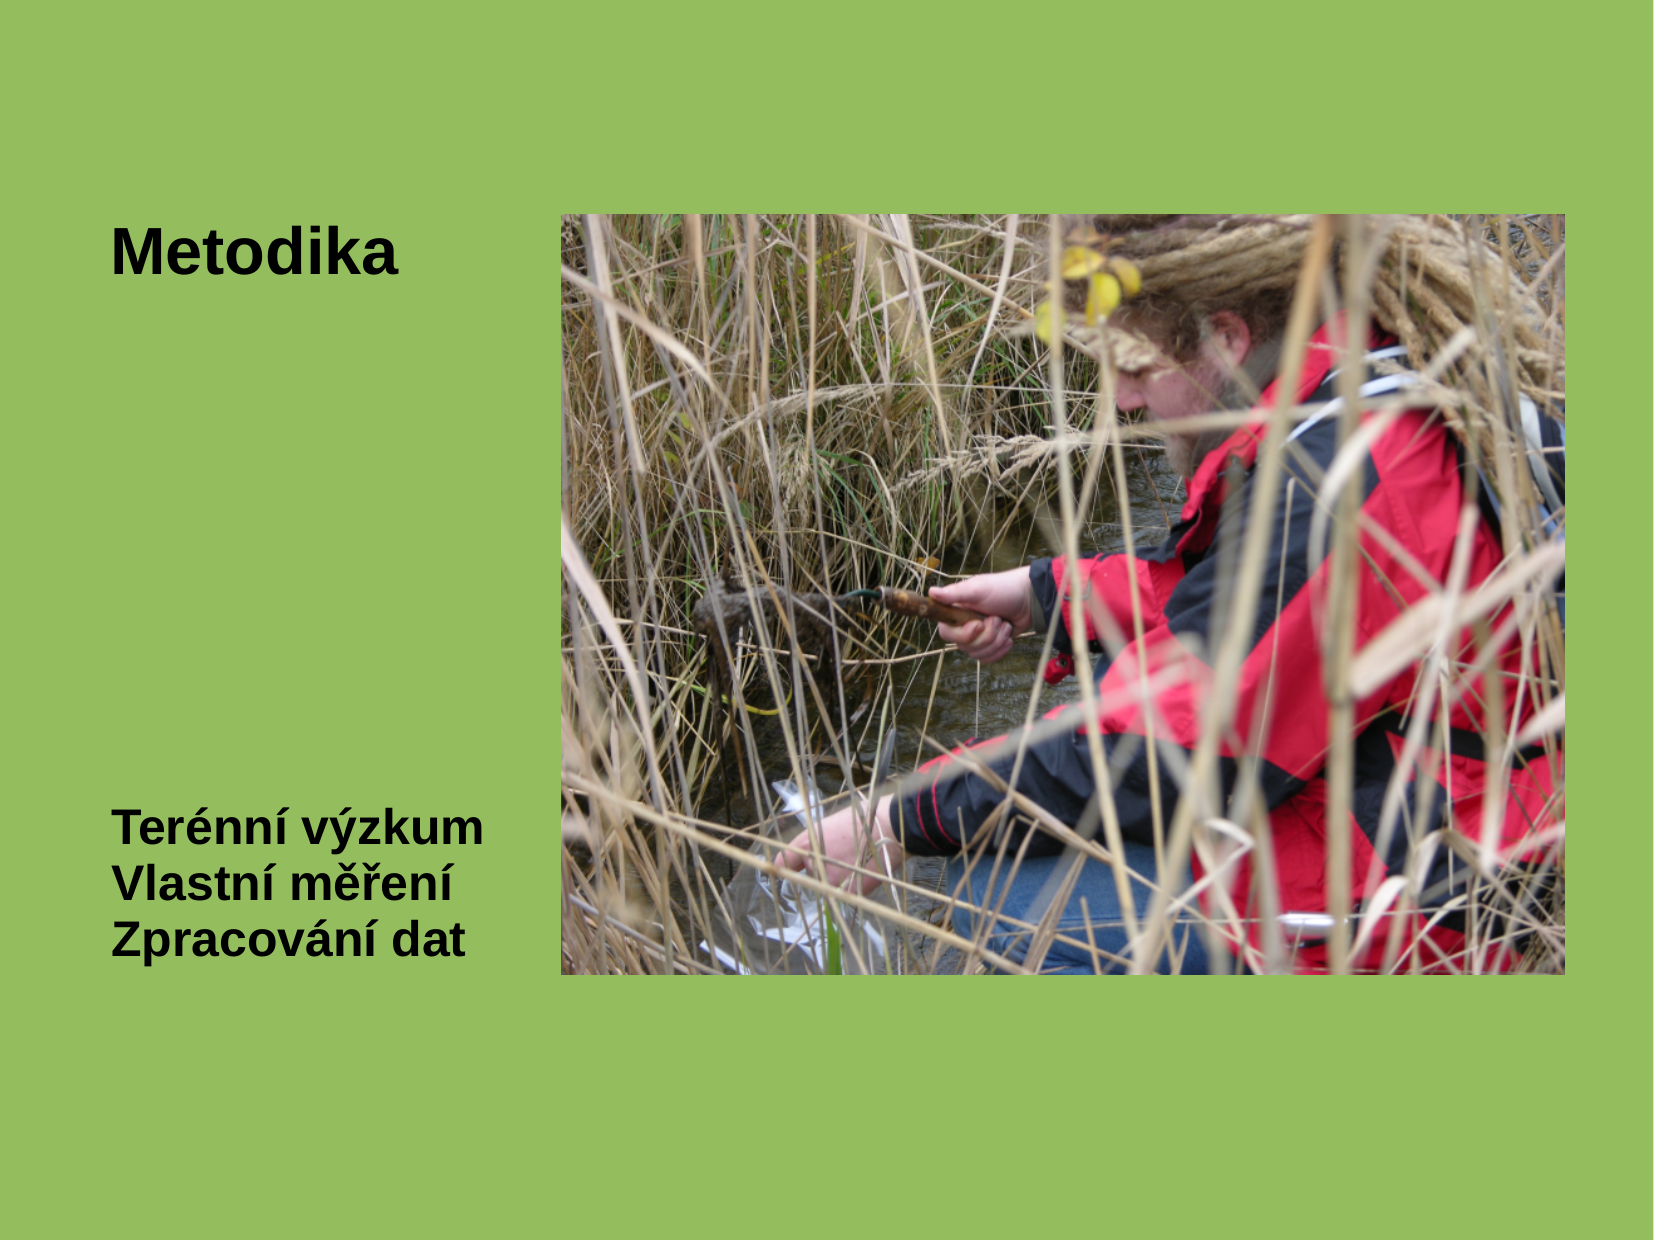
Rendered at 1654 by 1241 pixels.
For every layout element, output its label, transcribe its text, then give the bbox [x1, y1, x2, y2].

text_box Metodika [95, 206, 414, 297]
text_box Terénní výzkum Vlastní měření Zpracování dat [82, 792, 518, 979]
picture [561, 214, 1565, 975]
